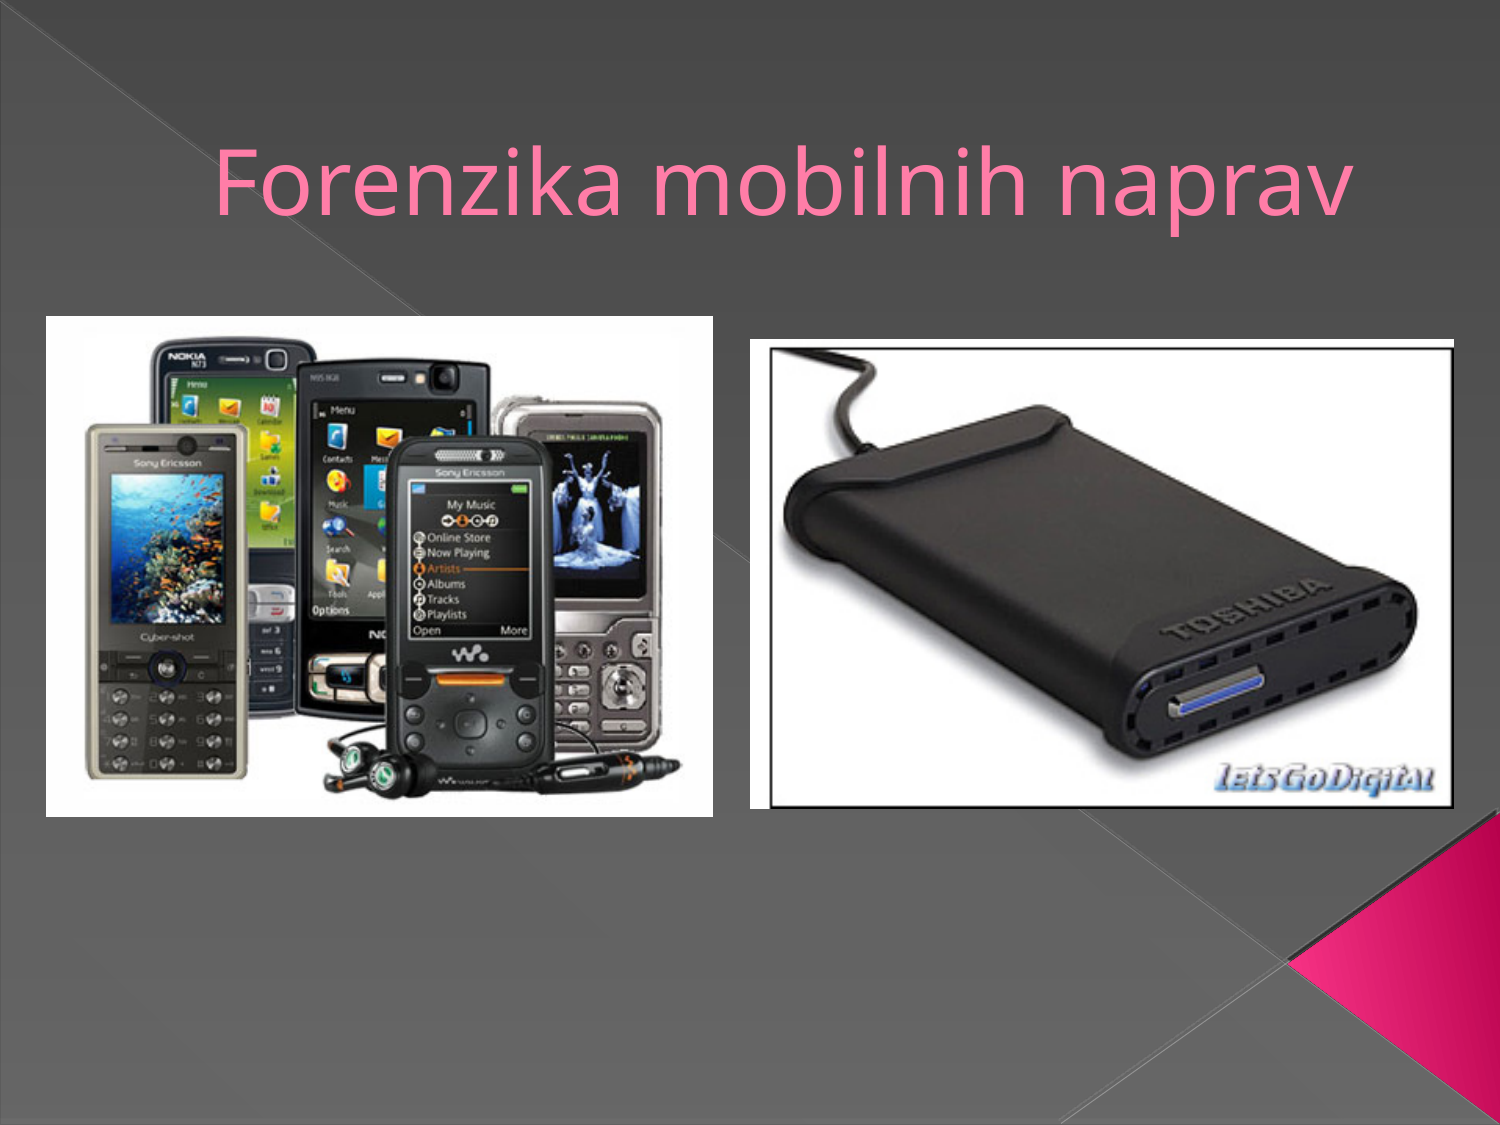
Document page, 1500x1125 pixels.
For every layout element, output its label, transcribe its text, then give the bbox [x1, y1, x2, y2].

picture [46, 316, 713, 817]
picture [750, 339, 1454, 809]
title Forenzika mobilnih naprav [82, 0, 1405, 242]
